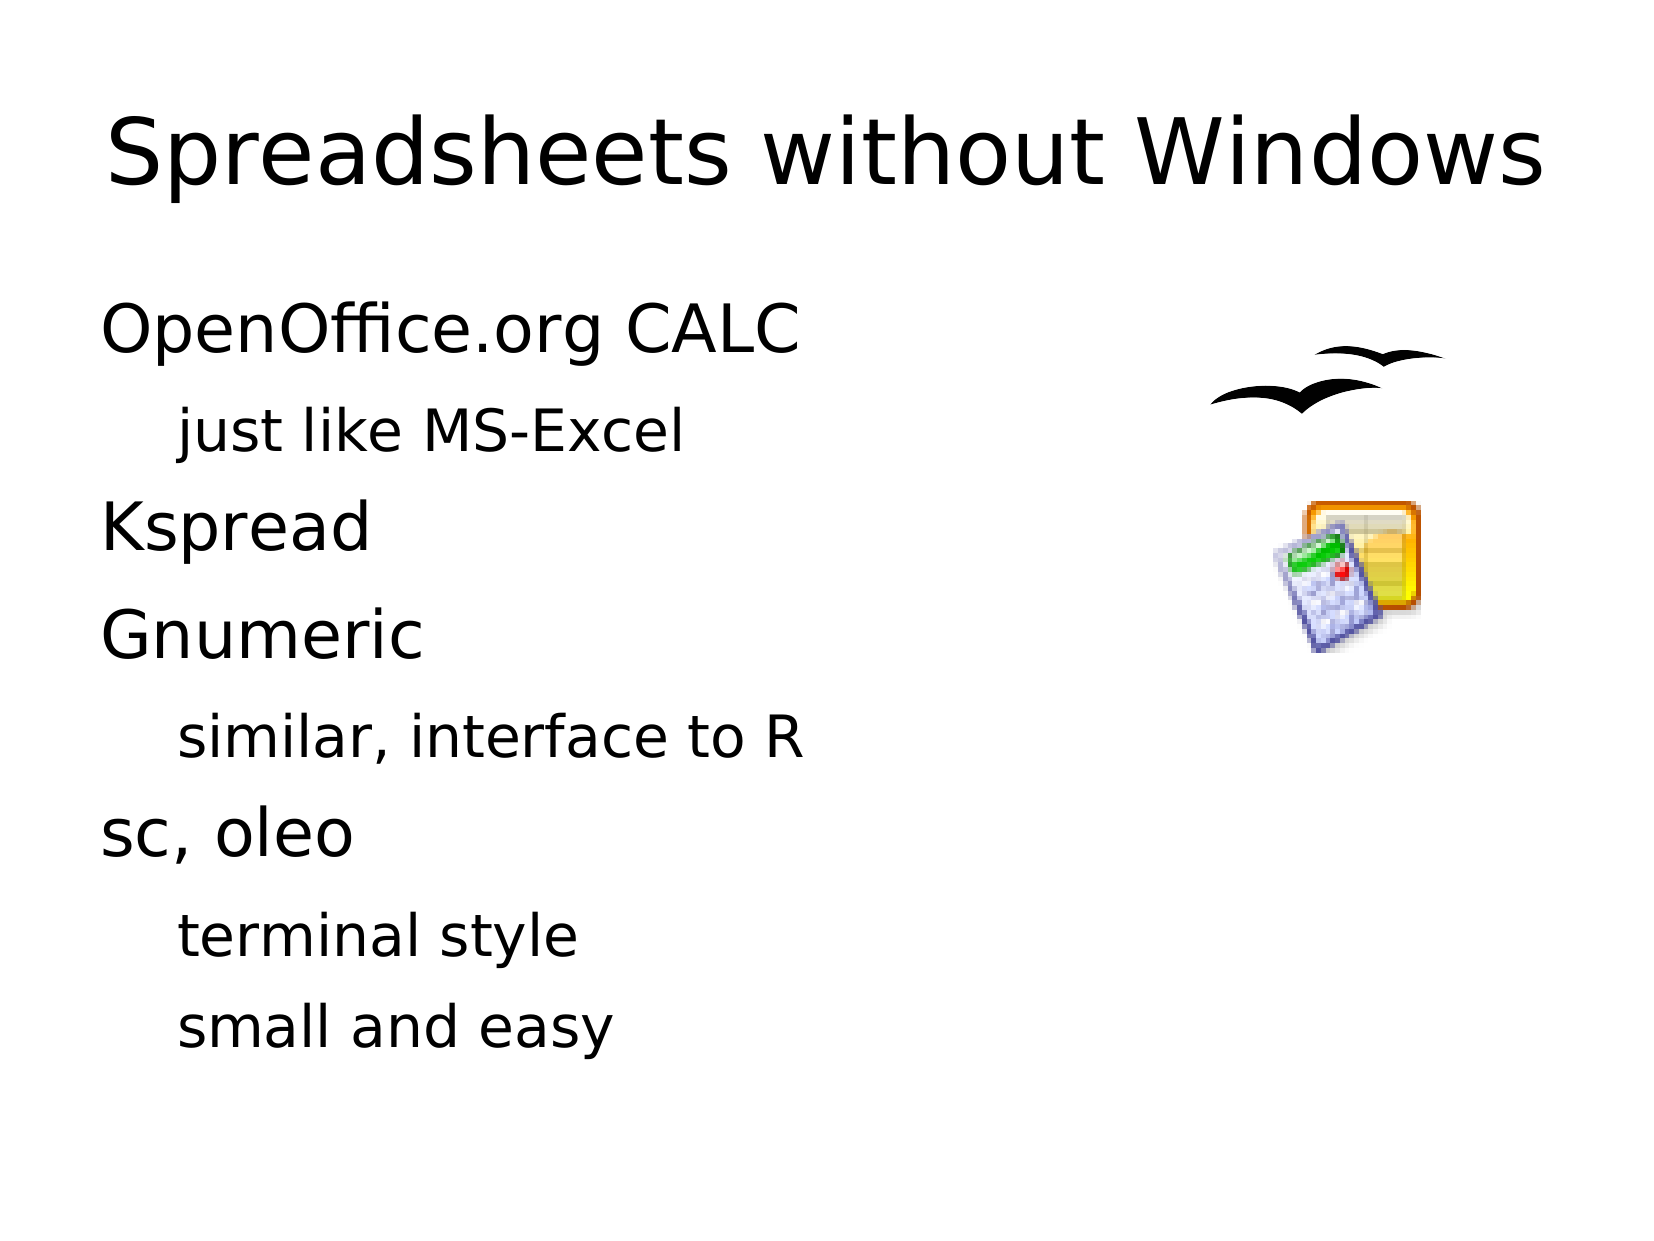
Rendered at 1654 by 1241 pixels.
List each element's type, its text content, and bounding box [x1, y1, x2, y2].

title Spreadsheets without Windows [82, 49, 1571, 257]
picture [1269, 501, 1421, 653]
list OpenOffice.org CALC just like MS-Excel Kspread Gnumeric similar, interface to R sc, oleo terminal style small and easy [82, 290, 1571, 1109]
picture [1210, 346, 1447, 414]
